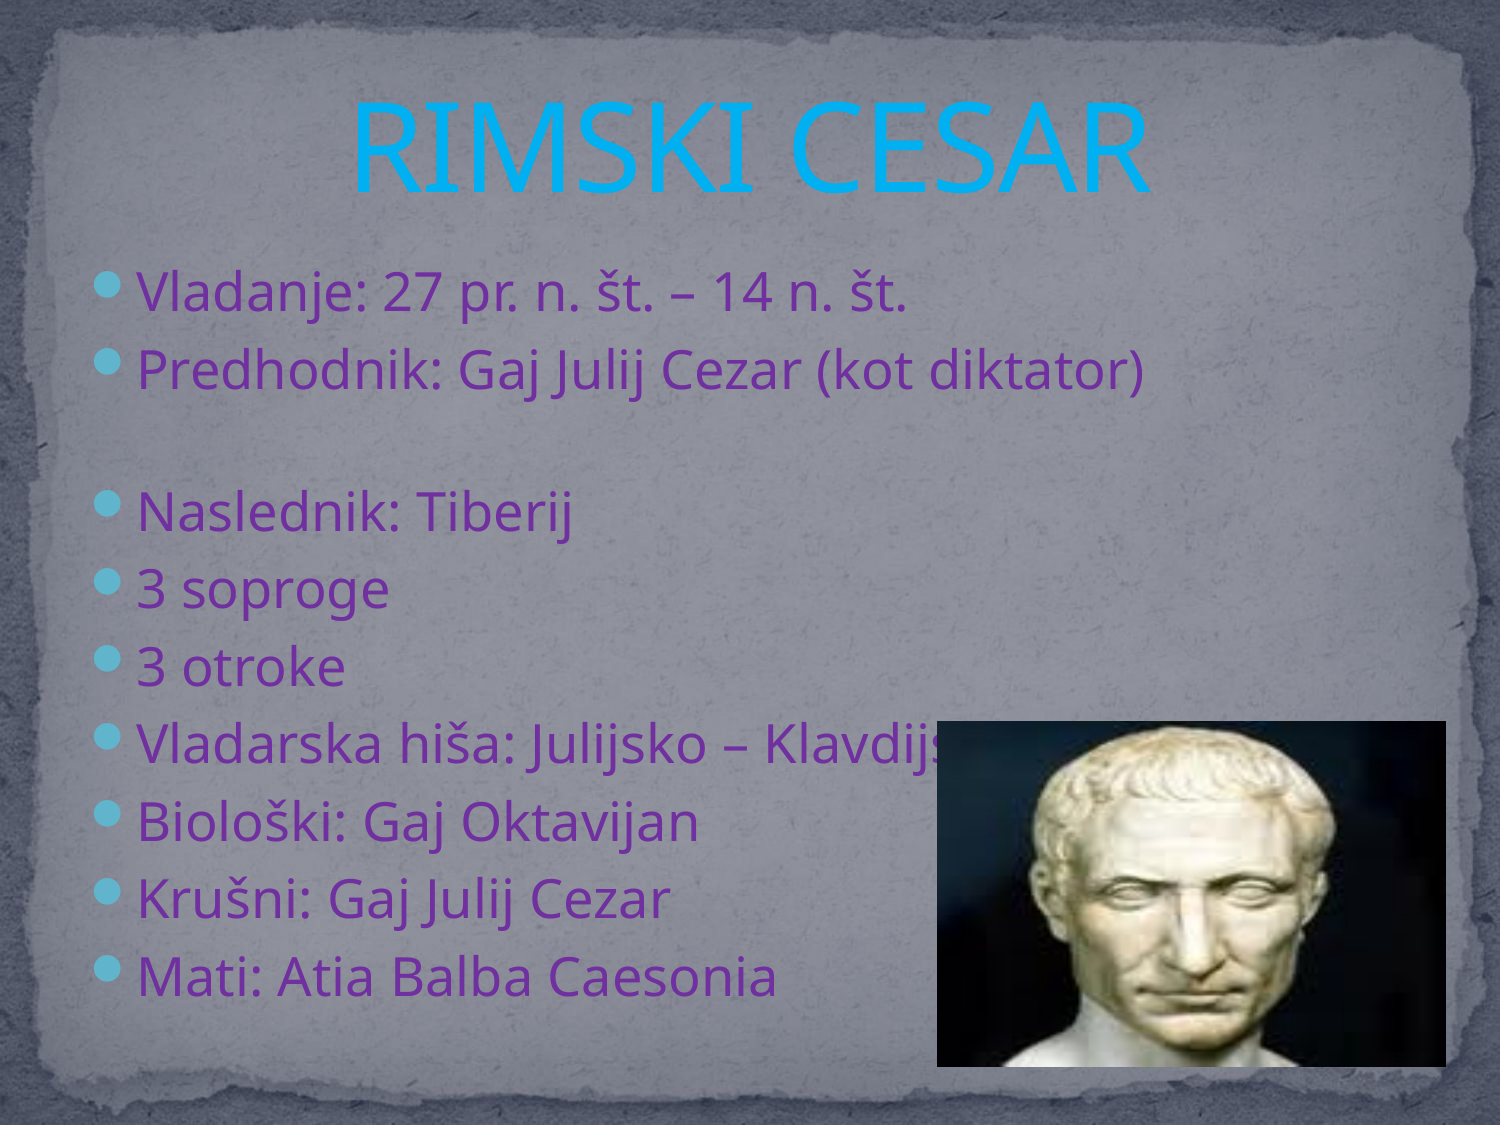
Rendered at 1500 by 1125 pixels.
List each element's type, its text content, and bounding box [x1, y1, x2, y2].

list Vladanje: 27 pr. n. št. – 14 n. št. Predhodnik: Gaj Julij Cezar (kot diktator) Naslednik: Tiberij 3 soproge 3 otroke Vladarska hiša: Julijsko – Klavdijska rodbina Biološki: Gaj Oktavijan Krušni: Gaj Julij Cezar Mati: Atia Balba Caesonia [75, 249, 1425, 1000]
title RIMSKI CESAR [75, 24, 1425, 225]
picture [0, 0, 1500, 1125]
